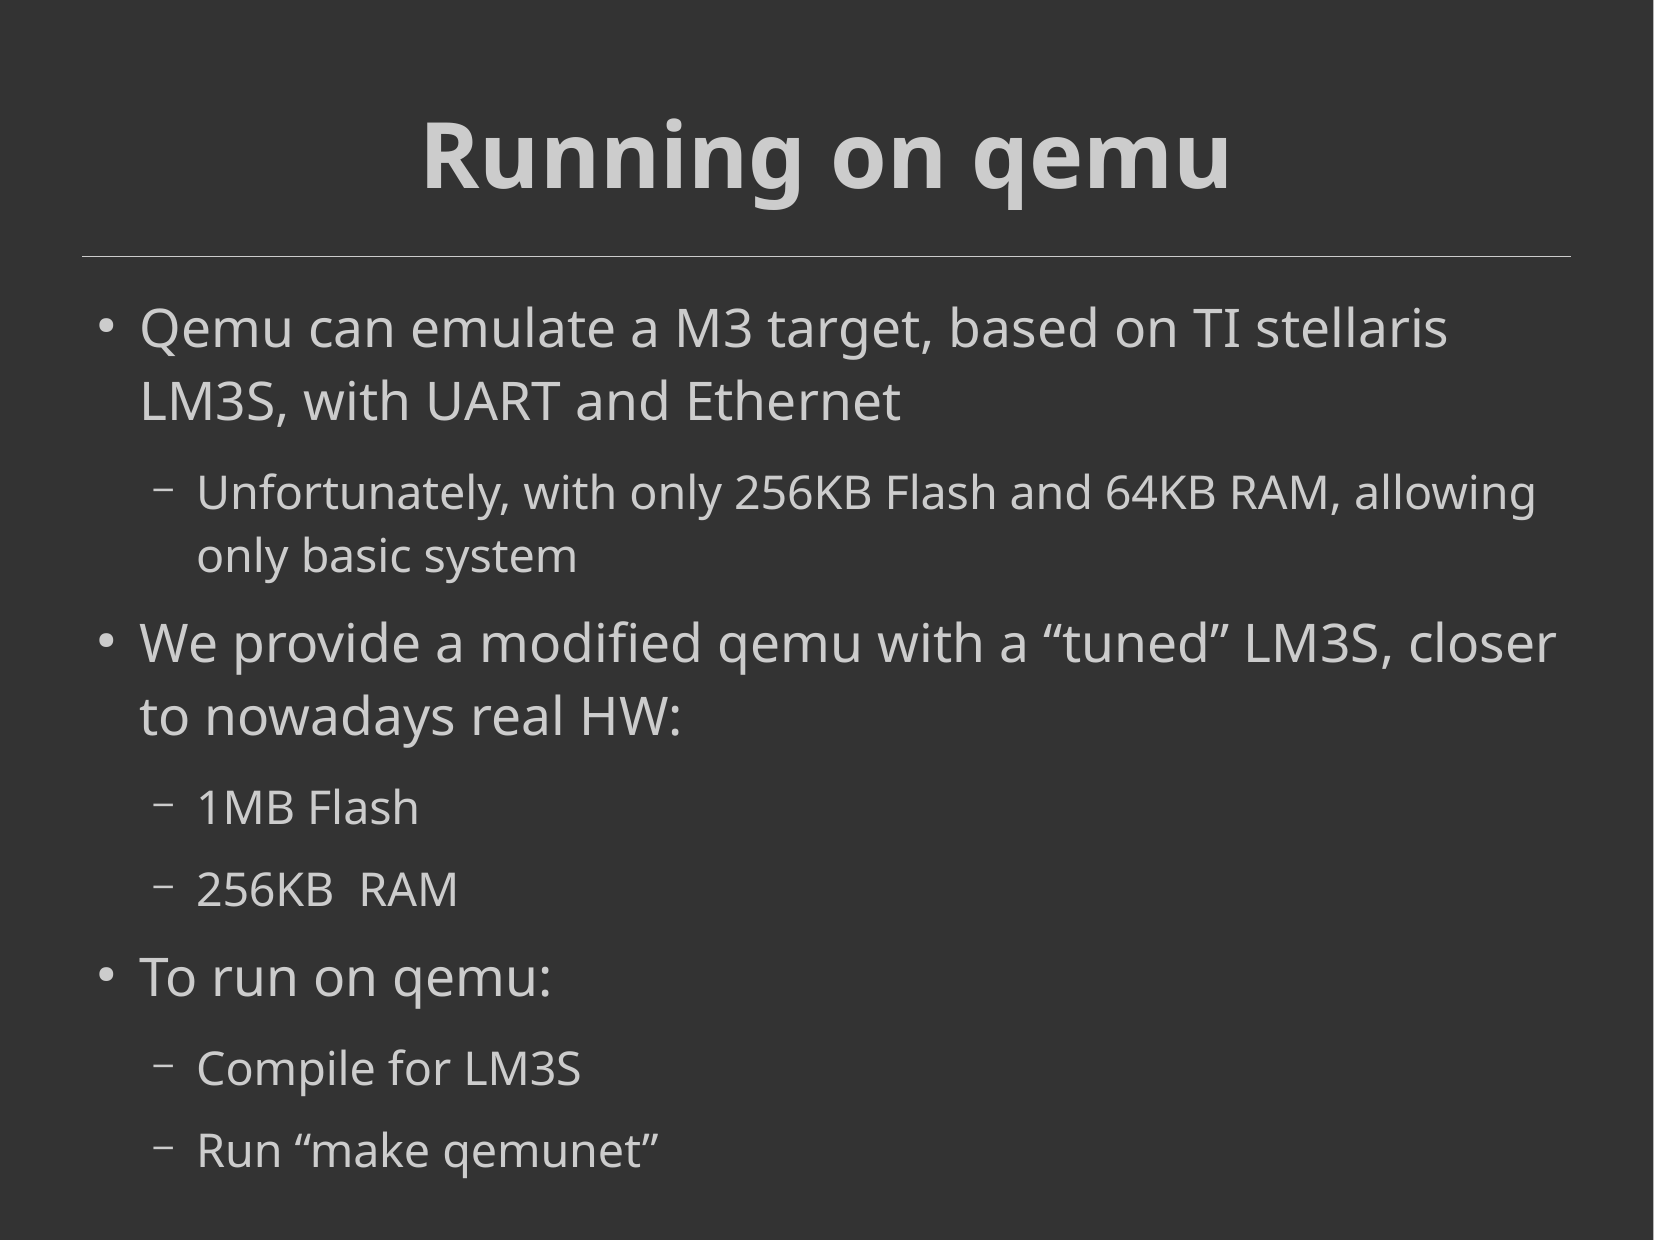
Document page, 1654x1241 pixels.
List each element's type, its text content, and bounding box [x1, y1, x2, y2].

title Running on qemu [82, 49, 1571, 257]
list Qemu can emulate a M3 target, based on TI stellaris LM3S, with UART and Ethernet Unfortunately, with only 256KB Flash and 64KB RAM, allowing only basic system We provide a modified qemu with a “tuned” LM3S, closer to nowadays real HW: 1MB Flash 256KB RAM To run on qemu: Compile for LM3S Run “make qemunet” [82, 290, 1571, 1182]
